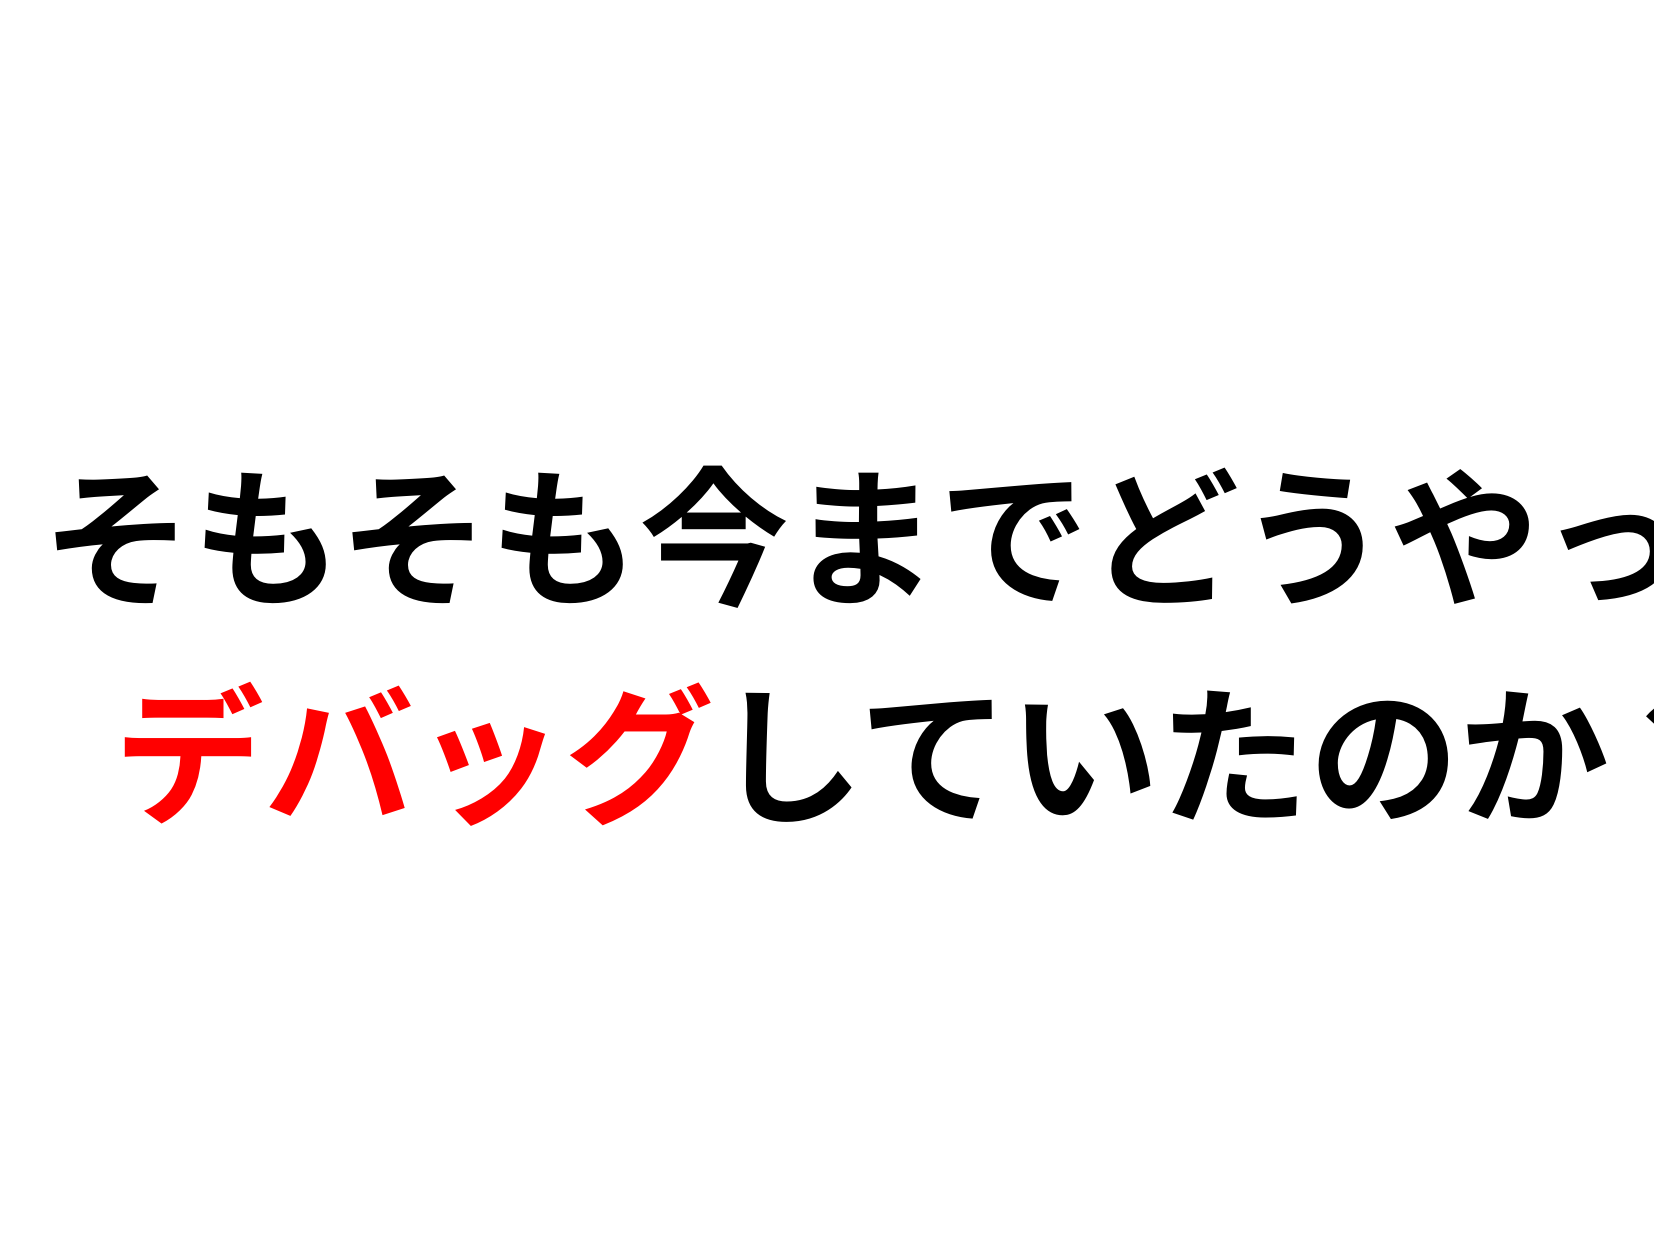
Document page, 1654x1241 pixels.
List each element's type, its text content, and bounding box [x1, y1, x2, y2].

text_box そもそも今までどうやって デバッグしていたのか？ [27, 413, 1642, 729]
